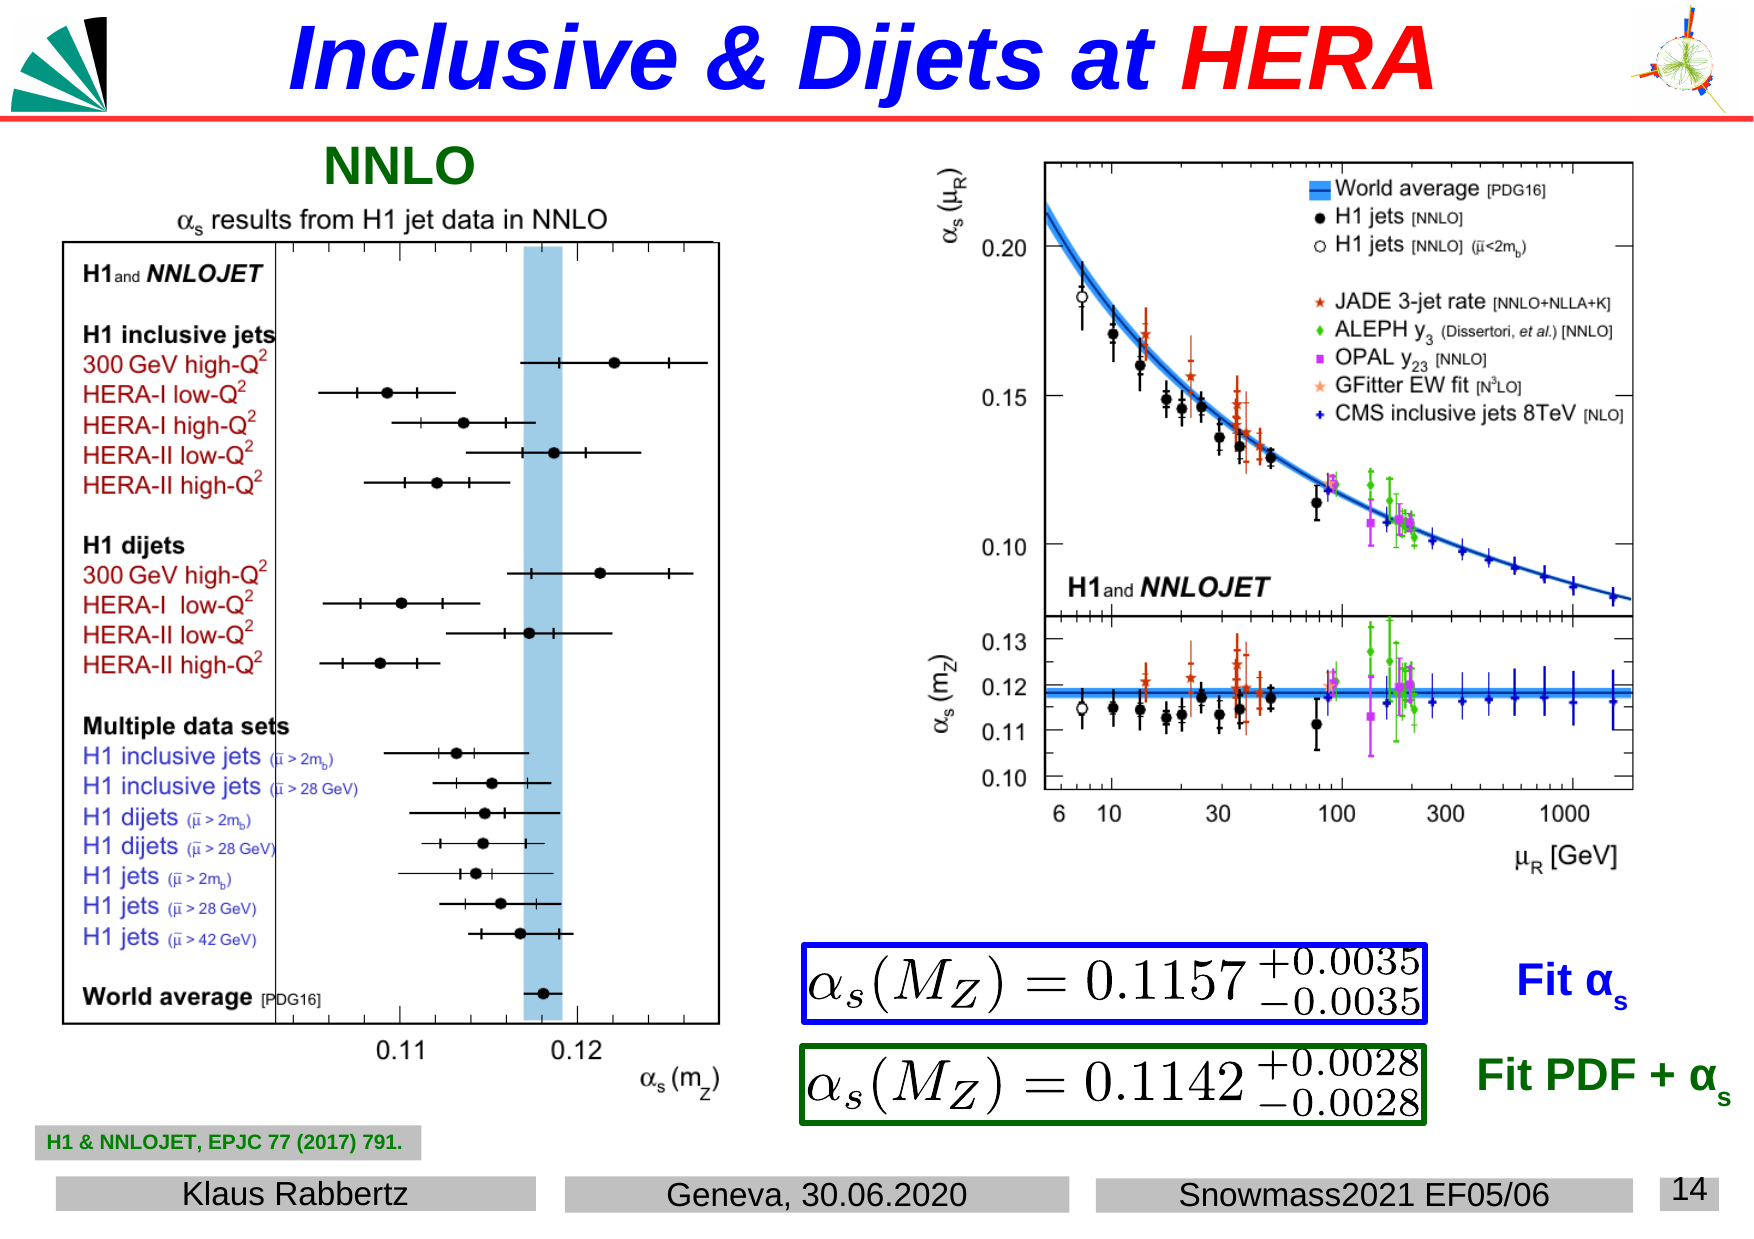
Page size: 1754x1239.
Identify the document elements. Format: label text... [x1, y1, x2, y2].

picture [52, 200, 739, 1108]
picture [913, 147, 1648, 885]
picture [1631, 5, 1739, 113]
text_box NNLO [311, 129, 489, 202]
picture [806, 947, 1423, 1020]
picture [805, 1049, 1421, 1121]
text_box H1 & NNLOJET, EPJC 77 (2017) 791. [34, 1125, 422, 1161]
text_box Fit PDF + αs [1464, 1043, 1744, 1118]
text_box Fit αs [1504, 947, 1640, 1022]
title Inclusive & Dijets at HERA [124, 0, 1630, 116]
picture [11, 17, 107, 113]
